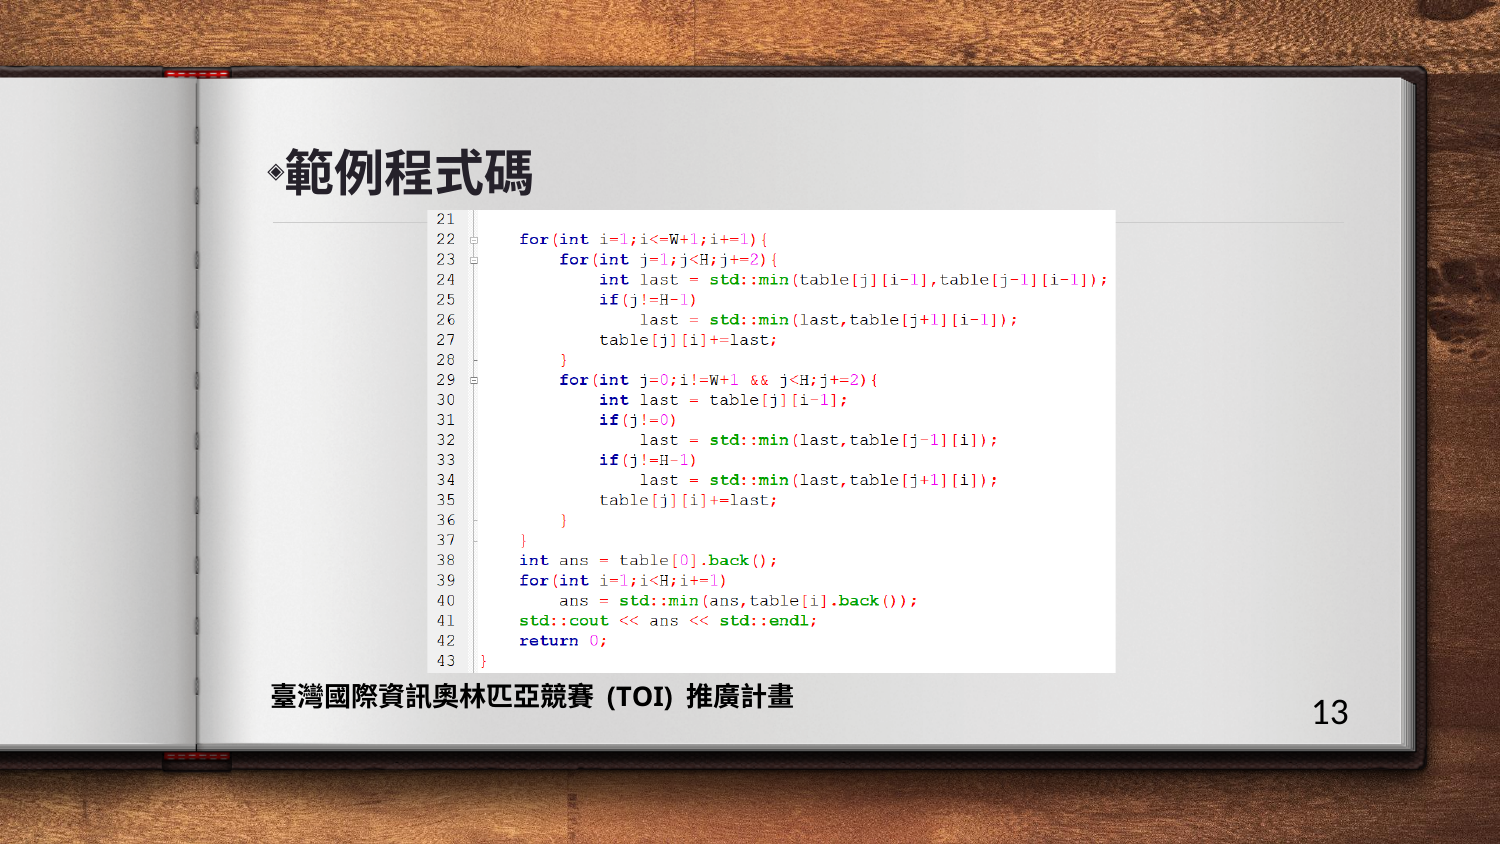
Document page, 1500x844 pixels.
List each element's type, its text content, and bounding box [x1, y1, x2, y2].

text_box [1295, 672, 1386, 737]
list 範例程式碼 [252, 126, 1194, 226]
chart [427, 210, 1116, 673]
